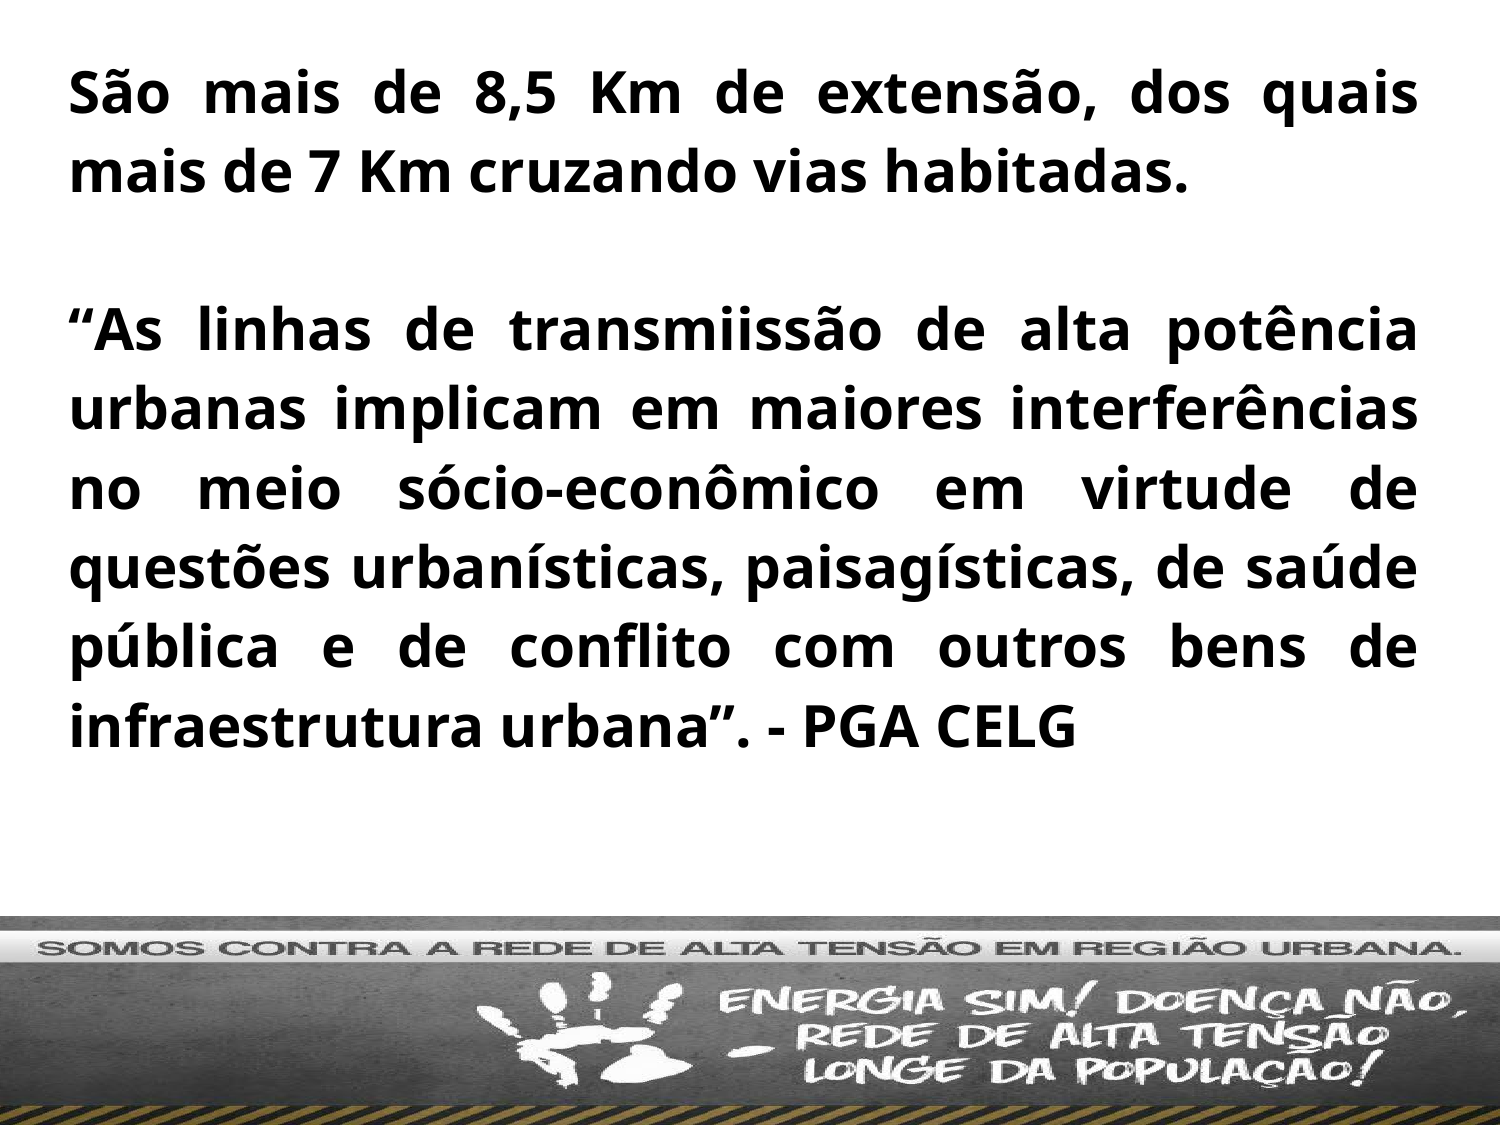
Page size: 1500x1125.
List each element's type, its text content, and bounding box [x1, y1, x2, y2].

text_box São mais de 8,5 Km de extensão, dos quais mais de 7 Km cruzando vias habitadas. “As linhas de transmiissão de alta potência urbanas implicam em maiores interferências no meio sócio-econômico em virtude de questões urbanísticas, paisagísticas, de saúde pública e de conflito com outros bens de infraestrutura urbana”. - PGA CELG [53, 35, 1447, 772]
picture [0, 916, 1500, 1125]
